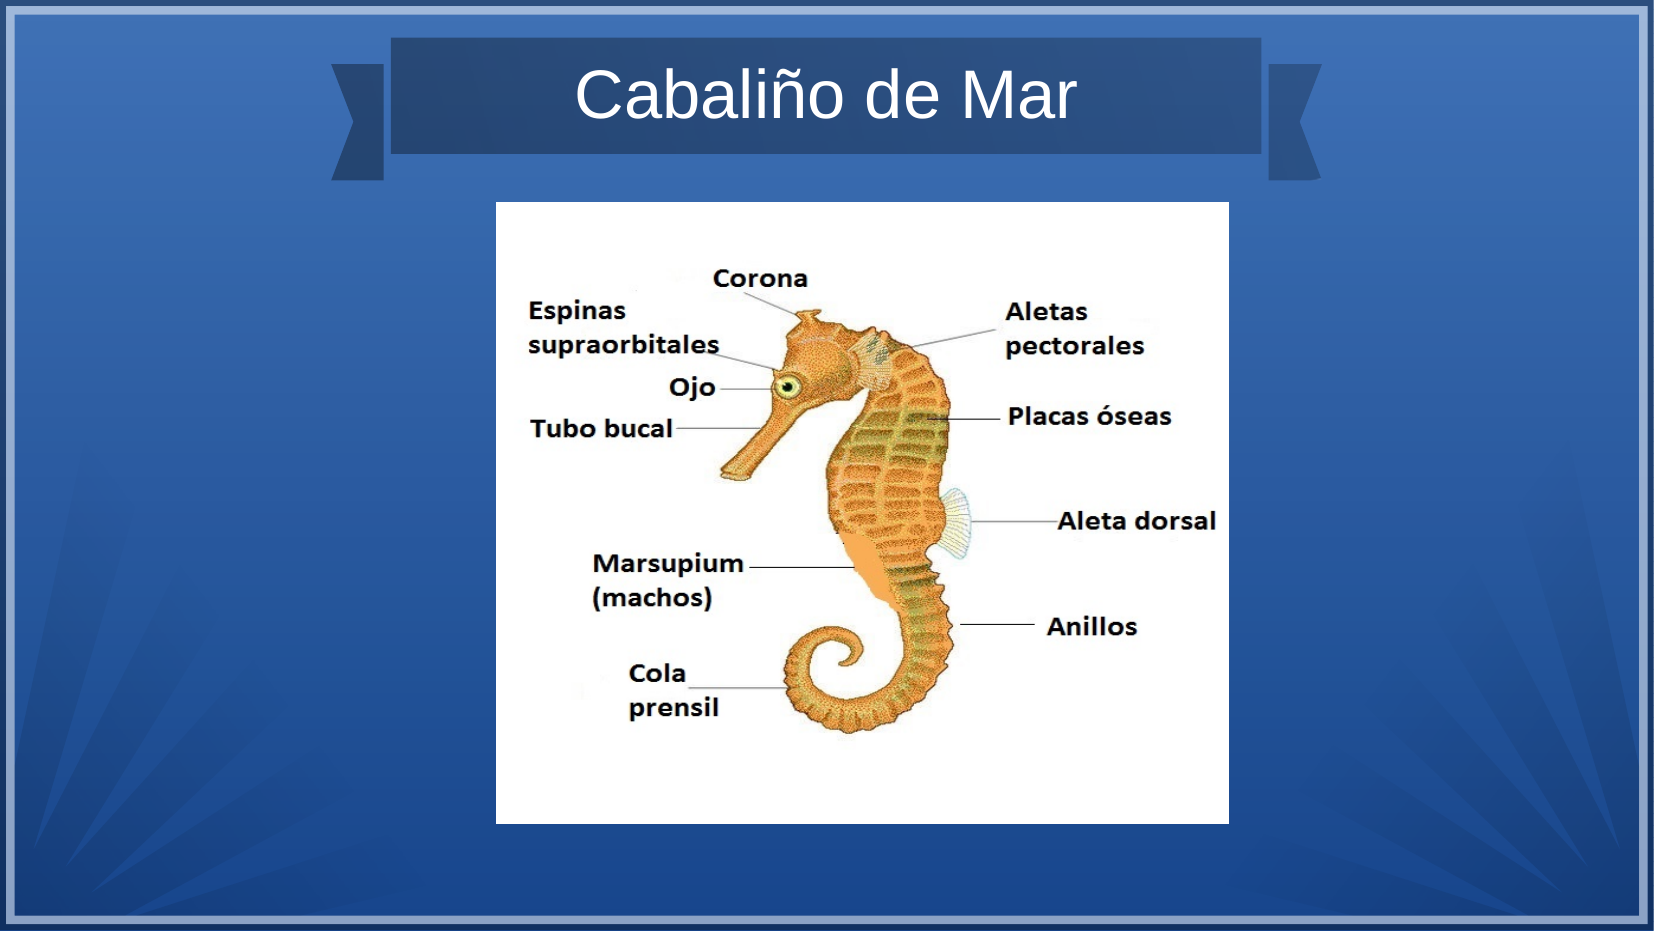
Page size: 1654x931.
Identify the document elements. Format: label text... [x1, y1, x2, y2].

picture [496, 202, 1229, 824]
title Cabaliño de Mar [389, 35, 1264, 154]
